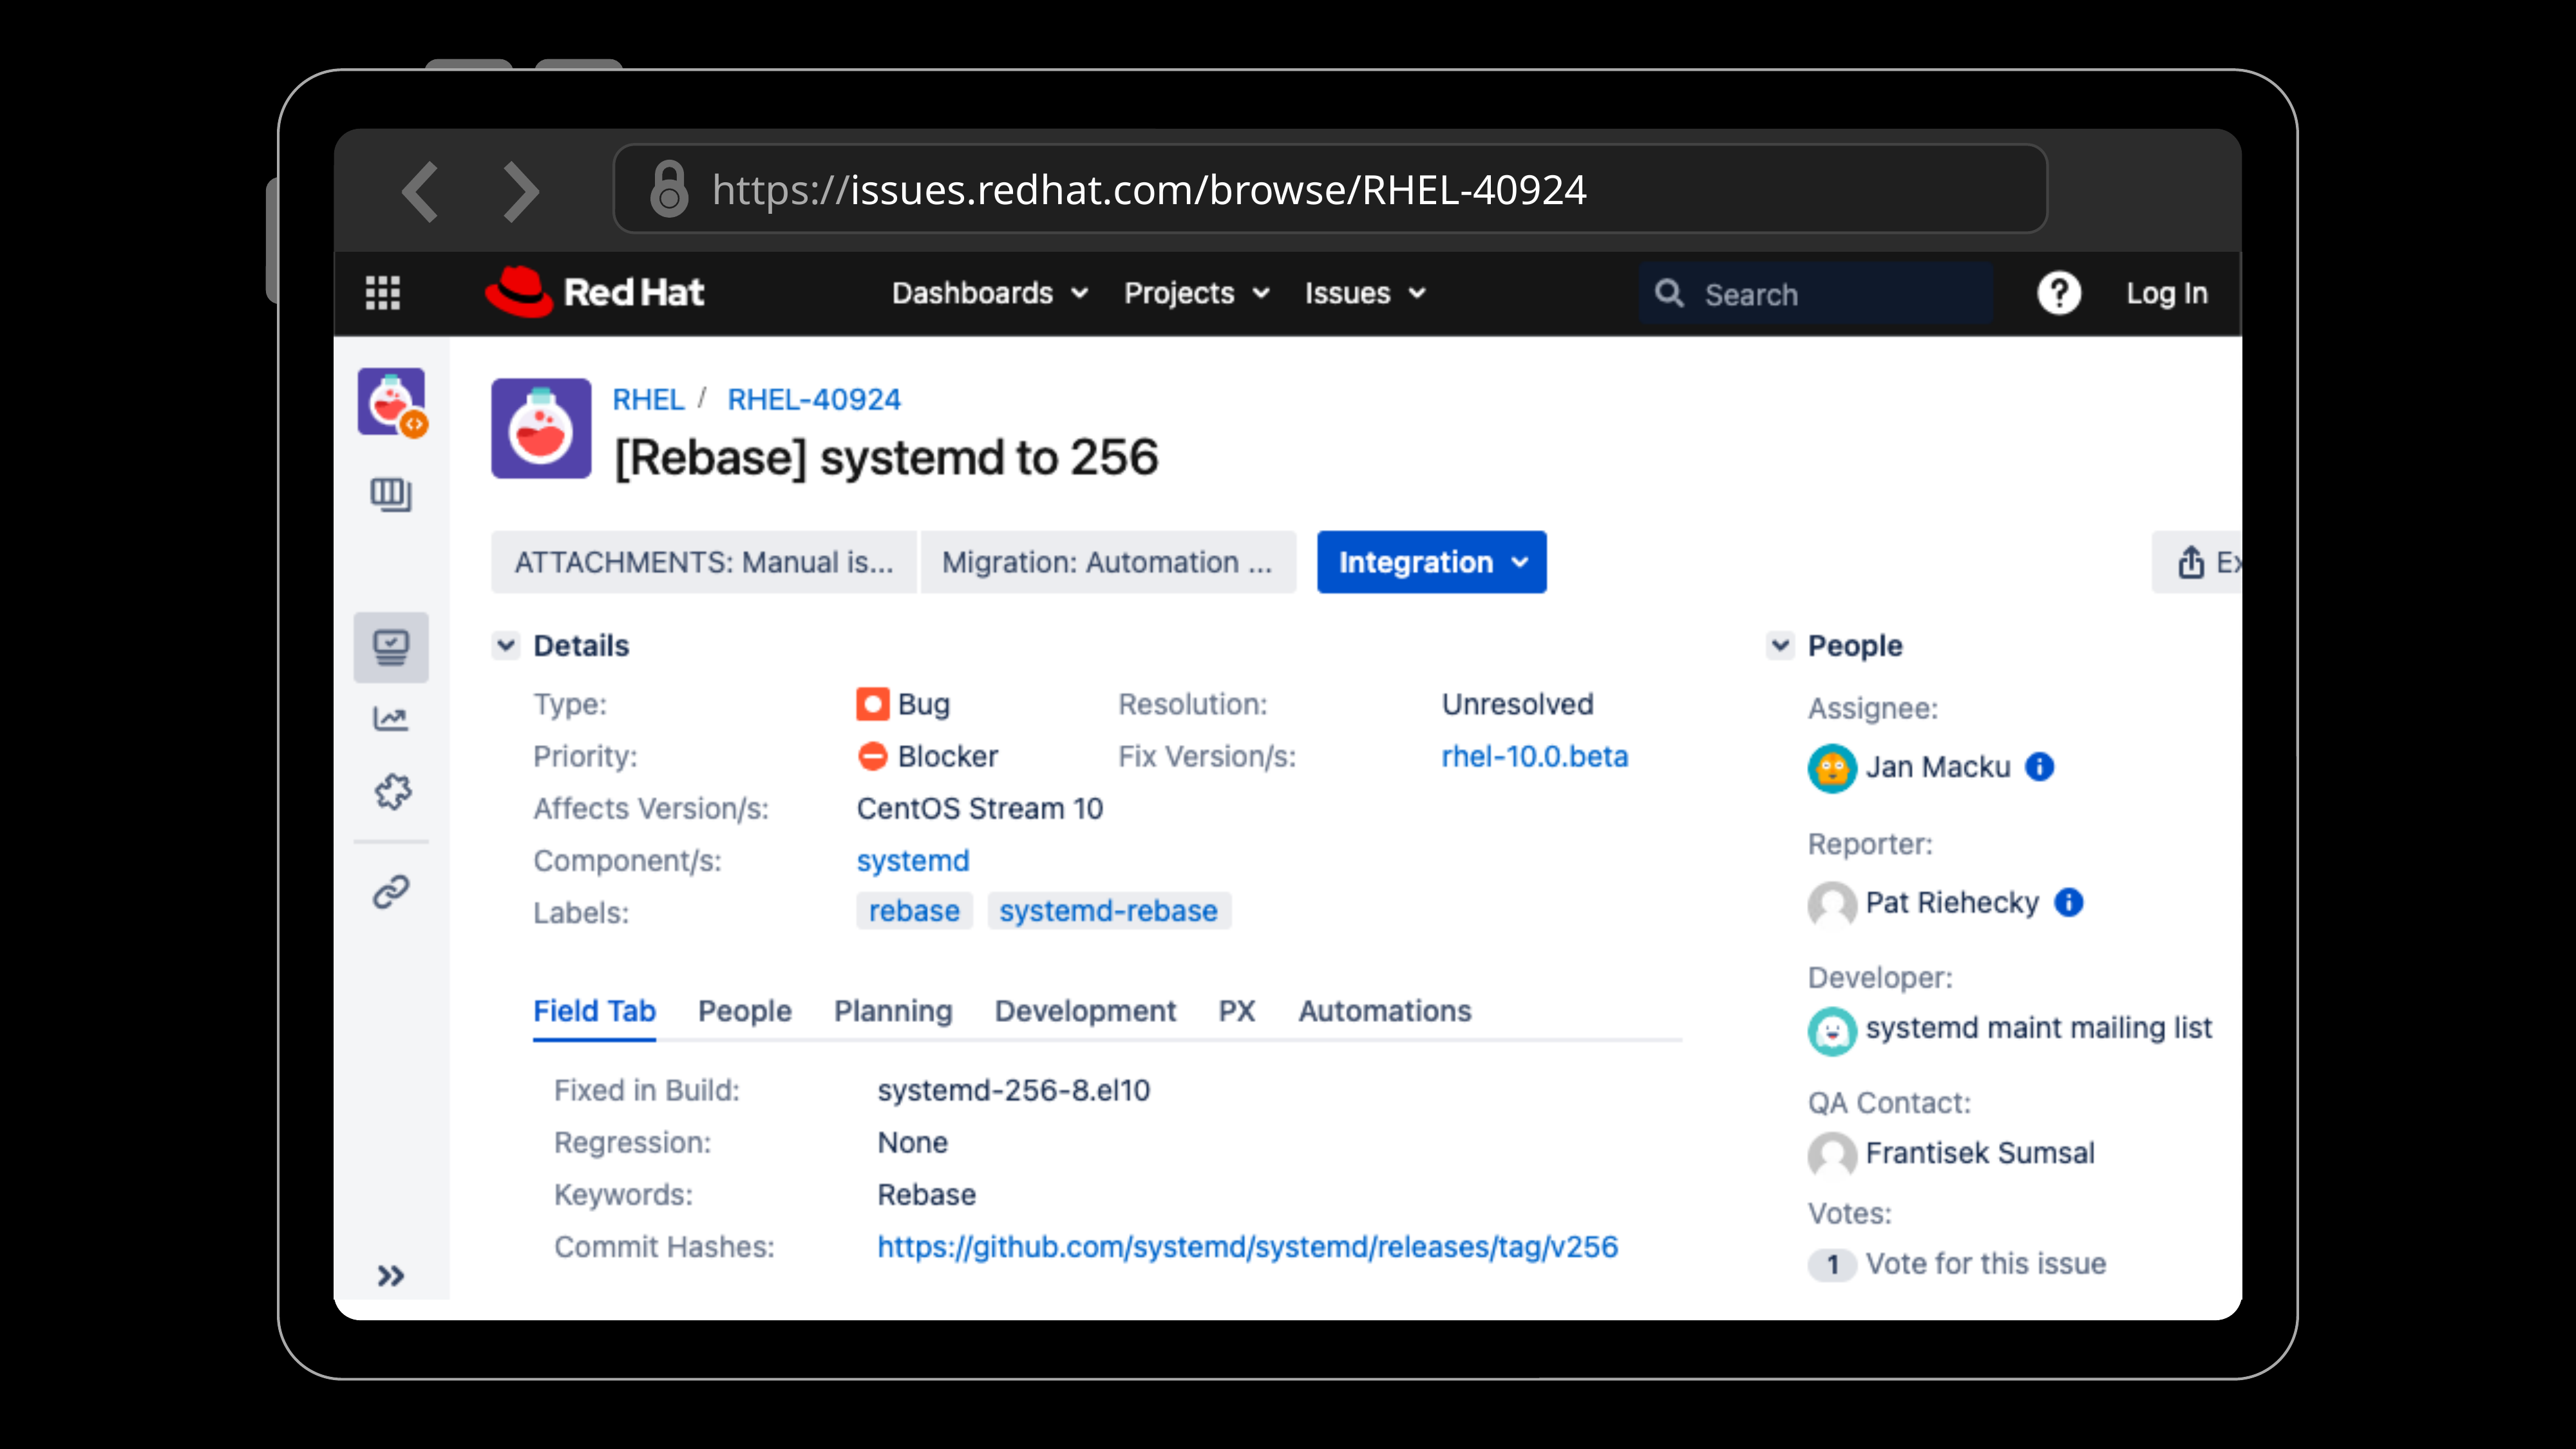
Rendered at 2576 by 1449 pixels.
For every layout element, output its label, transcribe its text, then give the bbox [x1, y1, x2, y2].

text_box https://issues.redhat.com/browse/RHEL-40924 [706, 158, 1691, 218]
text_box [265, 59, 2298, 1379]
picture [334, 252, 2242, 1300]
